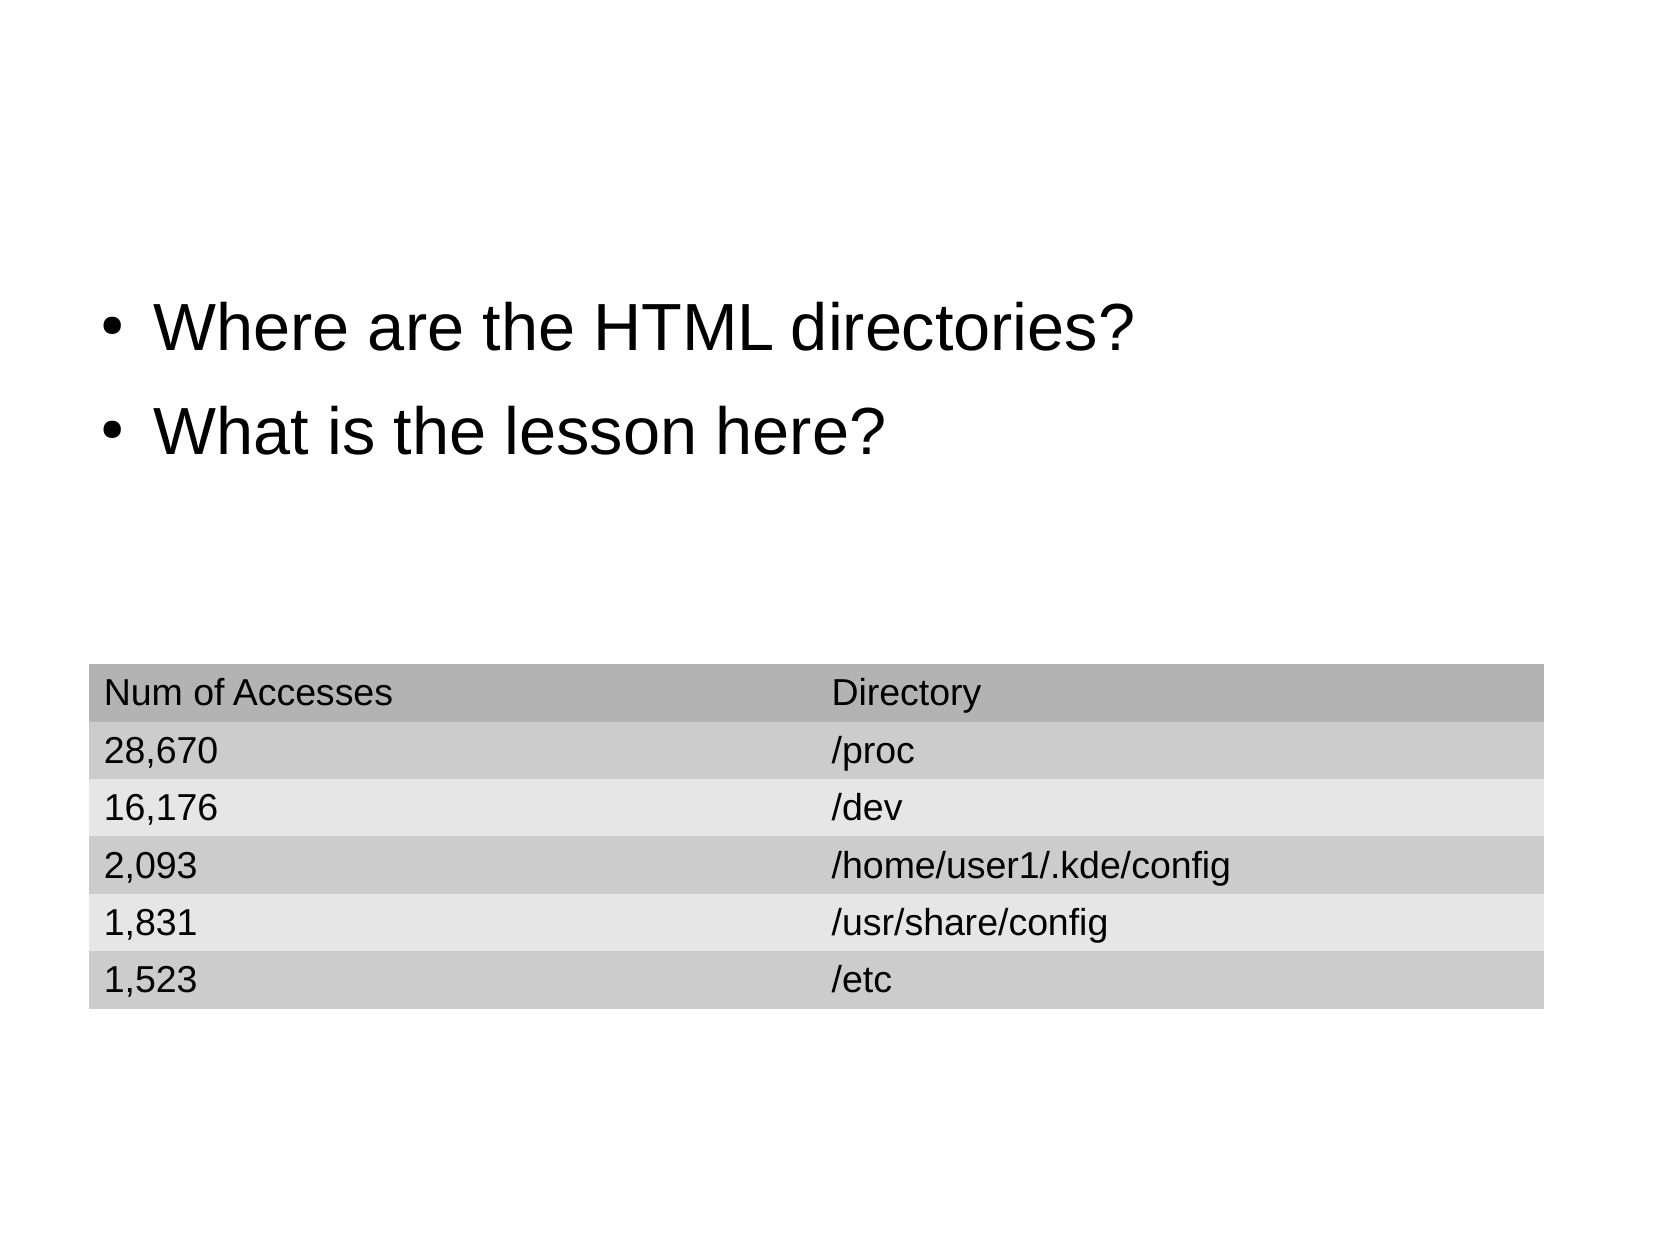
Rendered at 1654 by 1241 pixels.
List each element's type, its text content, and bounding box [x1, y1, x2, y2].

table_header Directory [817, 664, 1544, 722]
table_cell 1,523 [89, 951, 817, 1009]
list Where are the HTML directories? What is the lesson here? [82, 290, 1538, 1010]
table_cell /home/user1/.kde/config [817, 836, 1544, 894]
table_cell /etc [817, 951, 1544, 1009]
table_cell /proc [817, 722, 1544, 779]
table_cell 2,093 [89, 836, 817, 894]
table_cell 1,831 [89, 894, 817, 951]
table_cell /dev [817, 779, 1544, 836]
table_cell 16,176 [89, 779, 817, 836]
table_cell 28,670 [89, 722, 817, 779]
table_header Num of Accesses [89, 664, 817, 722]
table_cell /usr/share/config [817, 894, 1544, 951]
